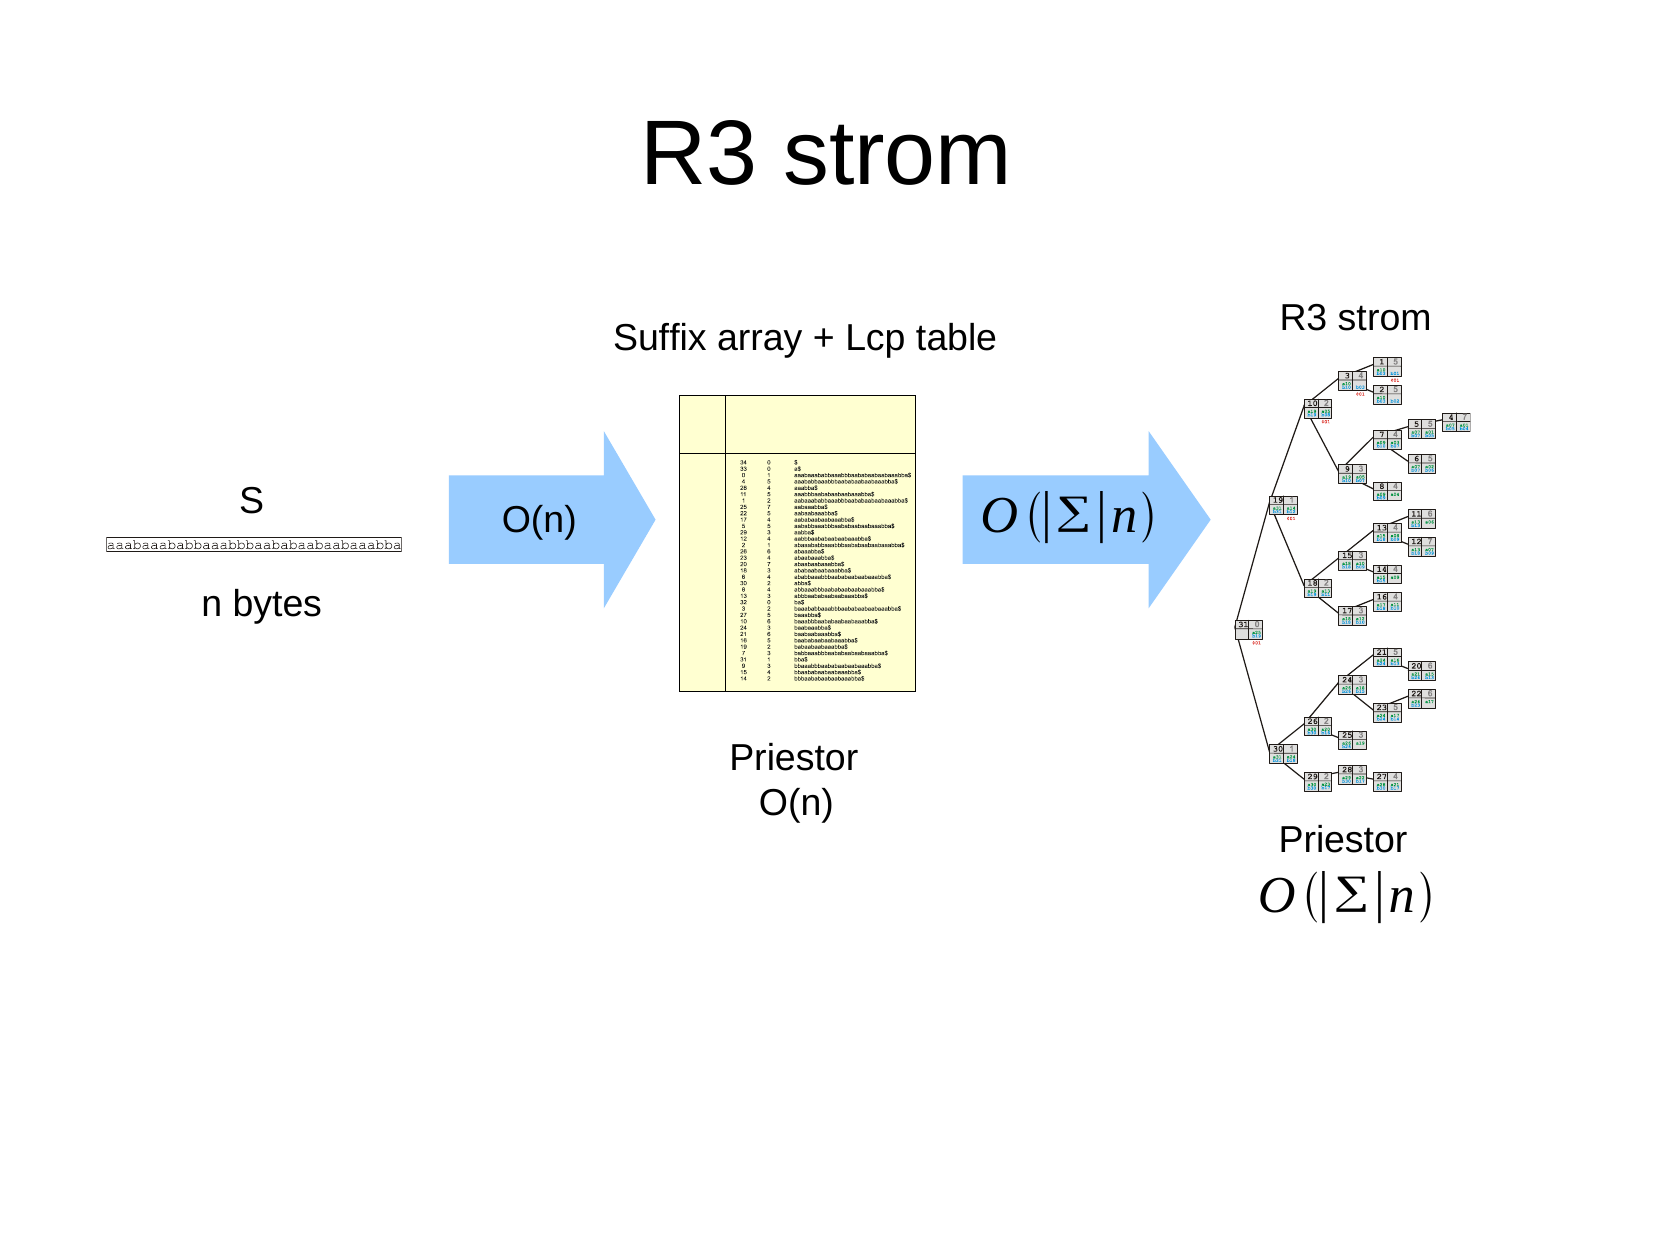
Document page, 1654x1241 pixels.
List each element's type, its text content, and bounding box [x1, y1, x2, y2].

text_box O(n) [755, 786, 837, 831]
picture [738, 454, 916, 691]
text_box [962, 431, 1211, 609]
chart [1257, 863, 1436, 928]
picture [1234, 357, 1471, 792]
text_box Priestor [1275, 811, 1411, 863]
picture [106, 537, 402, 552]
text_box R3 strom [1276, 289, 1435, 347]
text_box n bytes [198, 575, 325, 632]
chart [980, 484, 1158, 549]
text_box [679, 395, 916, 692]
title R3 strom [82, 49, 1571, 257]
text_box O(n) [448, 431, 656, 609]
text_box Suffix array + Lcp table [610, 309, 1000, 367]
text_box S [236, 472, 268, 530]
text_box Priestor [726, 728, 862, 786]
